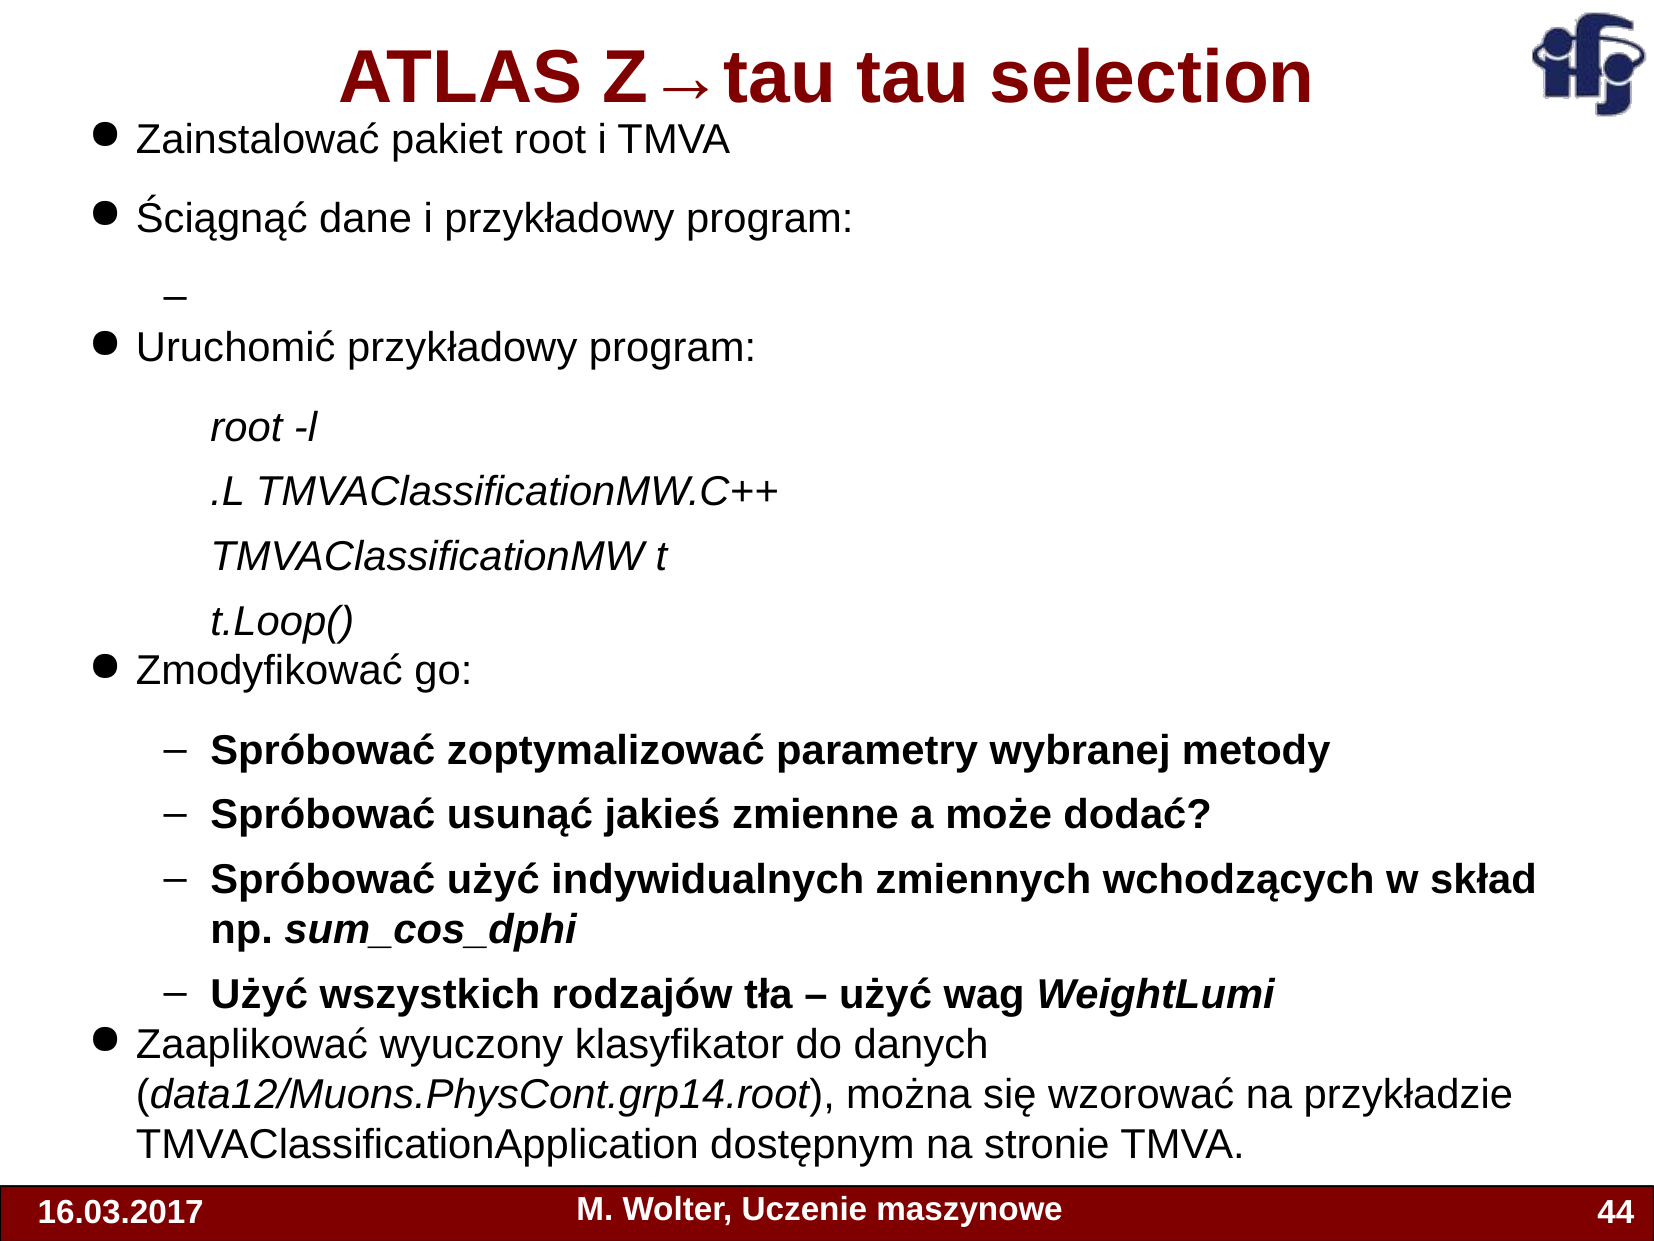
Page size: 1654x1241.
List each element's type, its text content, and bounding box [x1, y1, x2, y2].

title ATLAS Z→tau tau selection [82, 25, 1571, 121]
picture [1525, 0, 1654, 129]
list Zainstalować pakiet root i TMVA Ściągnąć dane i przykładowy program: Uruchomić przykładowy program: root -l .L TMVAClassificationMW.C++ TMVAClassificationMW t t.Loop() Zmodyfikować go: Spróbować zoptymalizować parametry wybranej metody Spróbować usunąć jakieś zmienne a może dodać? Spróbować użyć indywidualnych zmiennych wchodzących w skład np. sum_cos_dphi Użyć wszystkich rodzajów tła – użyć wag WeightLumi Zaaplikować wyuczony klasyfikator do danych (data12/Muons.PhysCont.grp14.root), można się wzorować na przykładzie TMVAClassificationApplication dostępnym na stronie TMVA. [88, 111, 1577, 1167]
